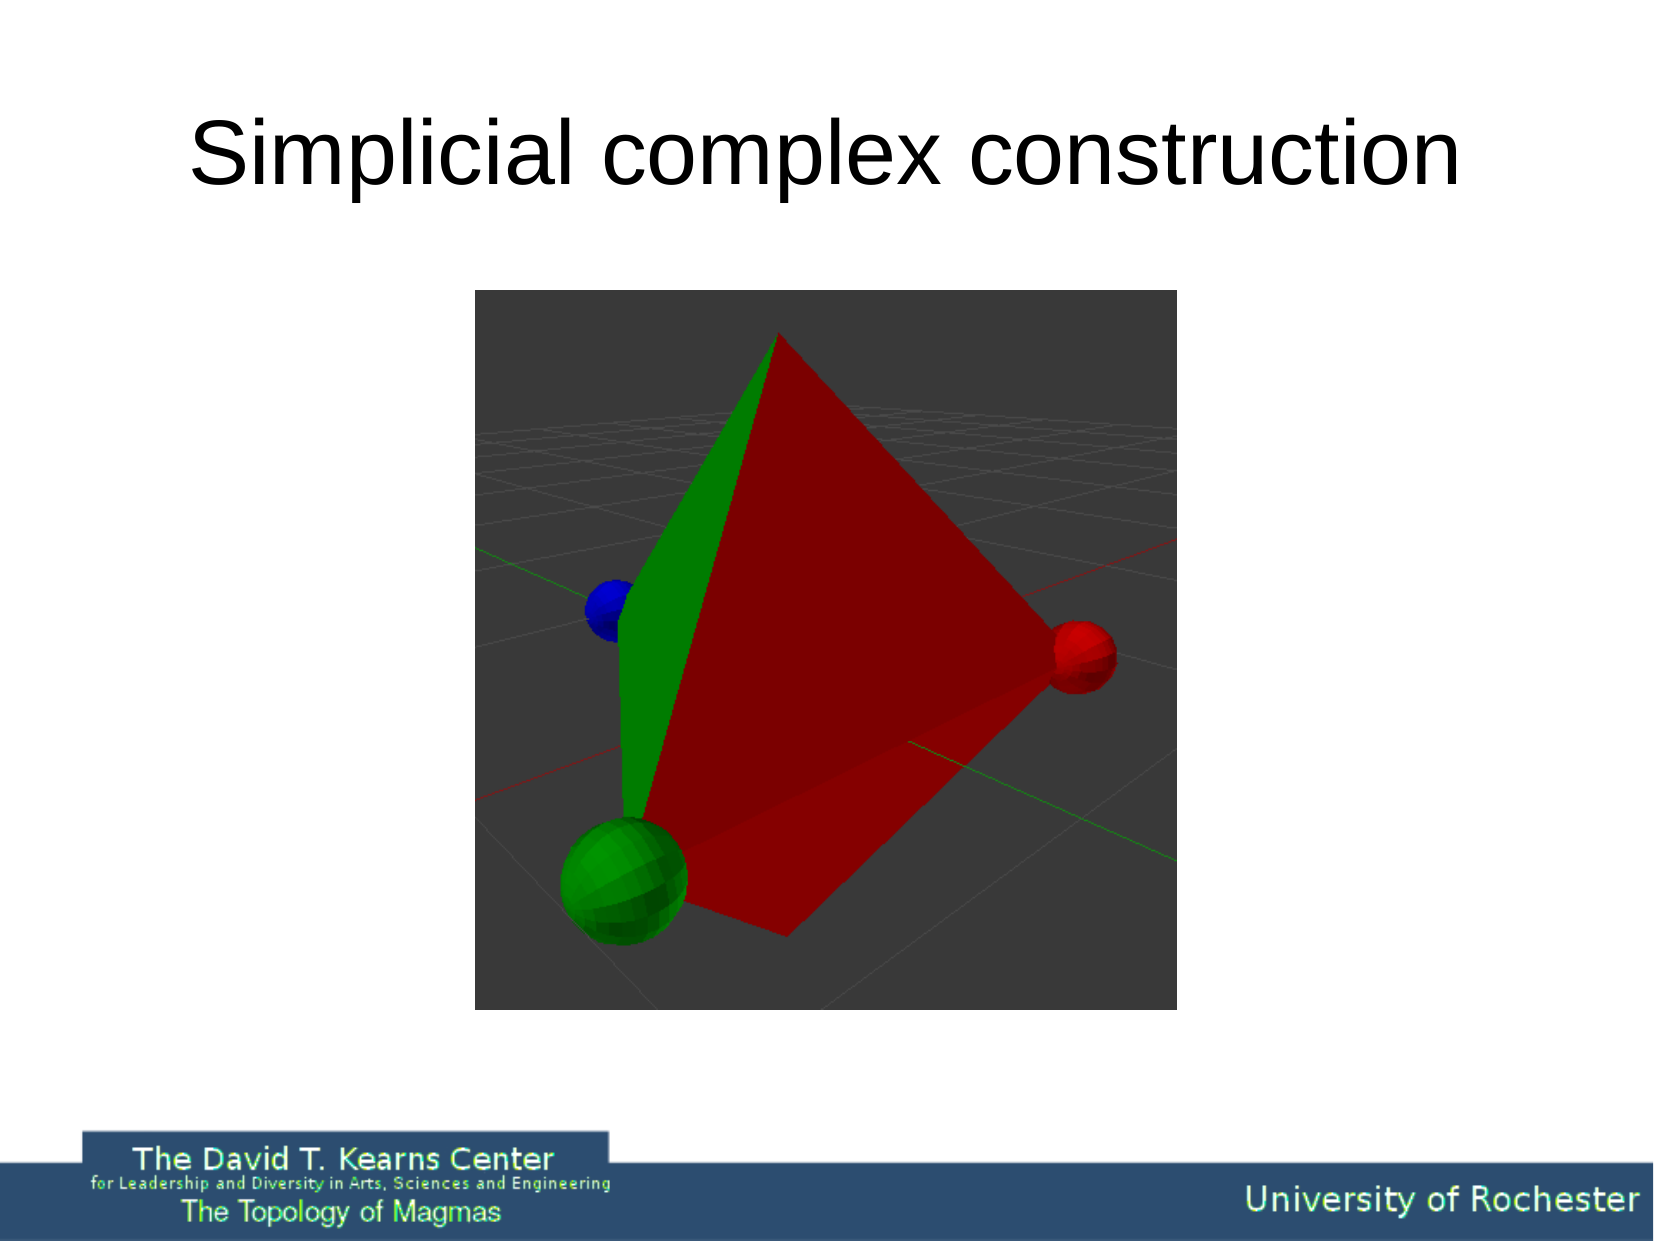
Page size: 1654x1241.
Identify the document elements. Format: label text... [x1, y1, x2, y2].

title Simplicial complex construction [82, 49, 1571, 257]
picture [0, 0, 1654, 1241]
